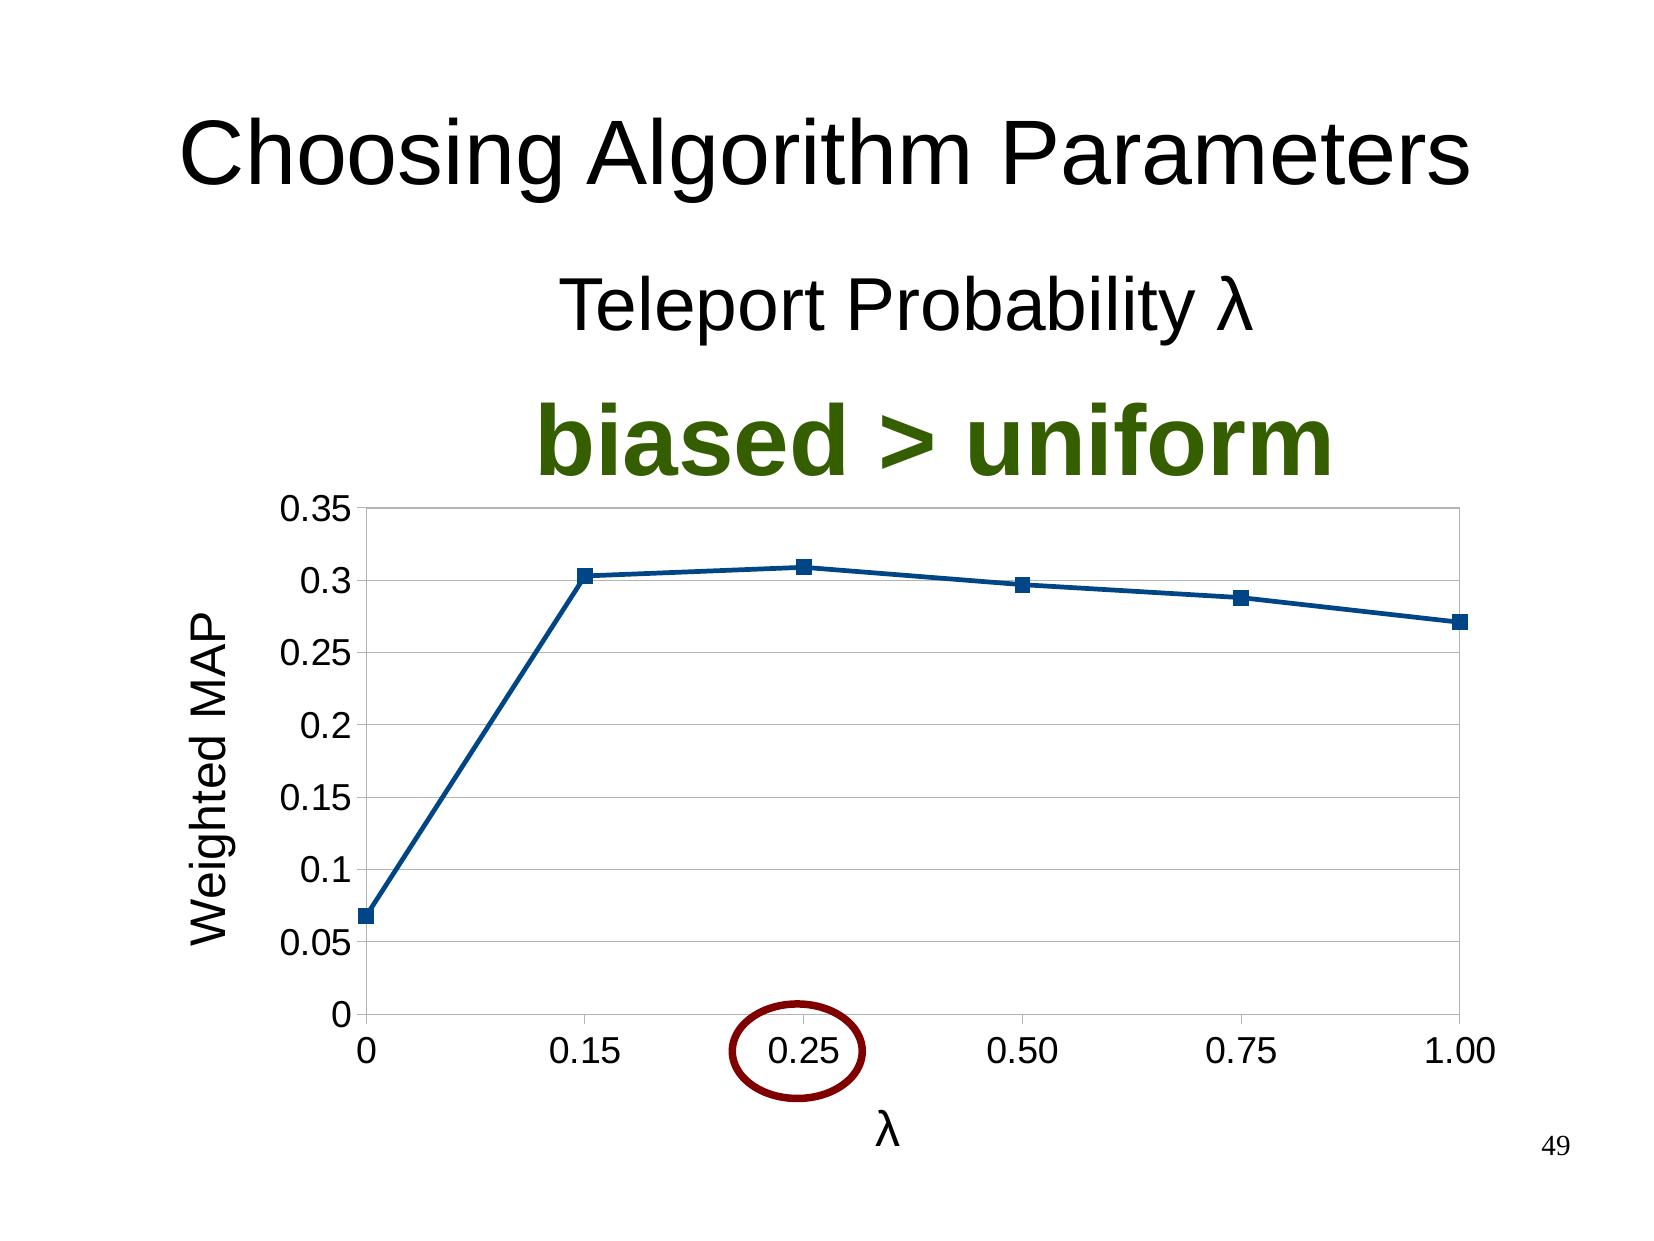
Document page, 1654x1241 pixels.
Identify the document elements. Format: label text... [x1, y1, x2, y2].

text_box biased > uniform [519, 377, 1352, 505]
text_box Teleport Probability λ [543, 255, 1270, 355]
title Choosing Algorithm Parameters [82, 49, 1571, 257]
chart [138, 472, 1524, 1197]
